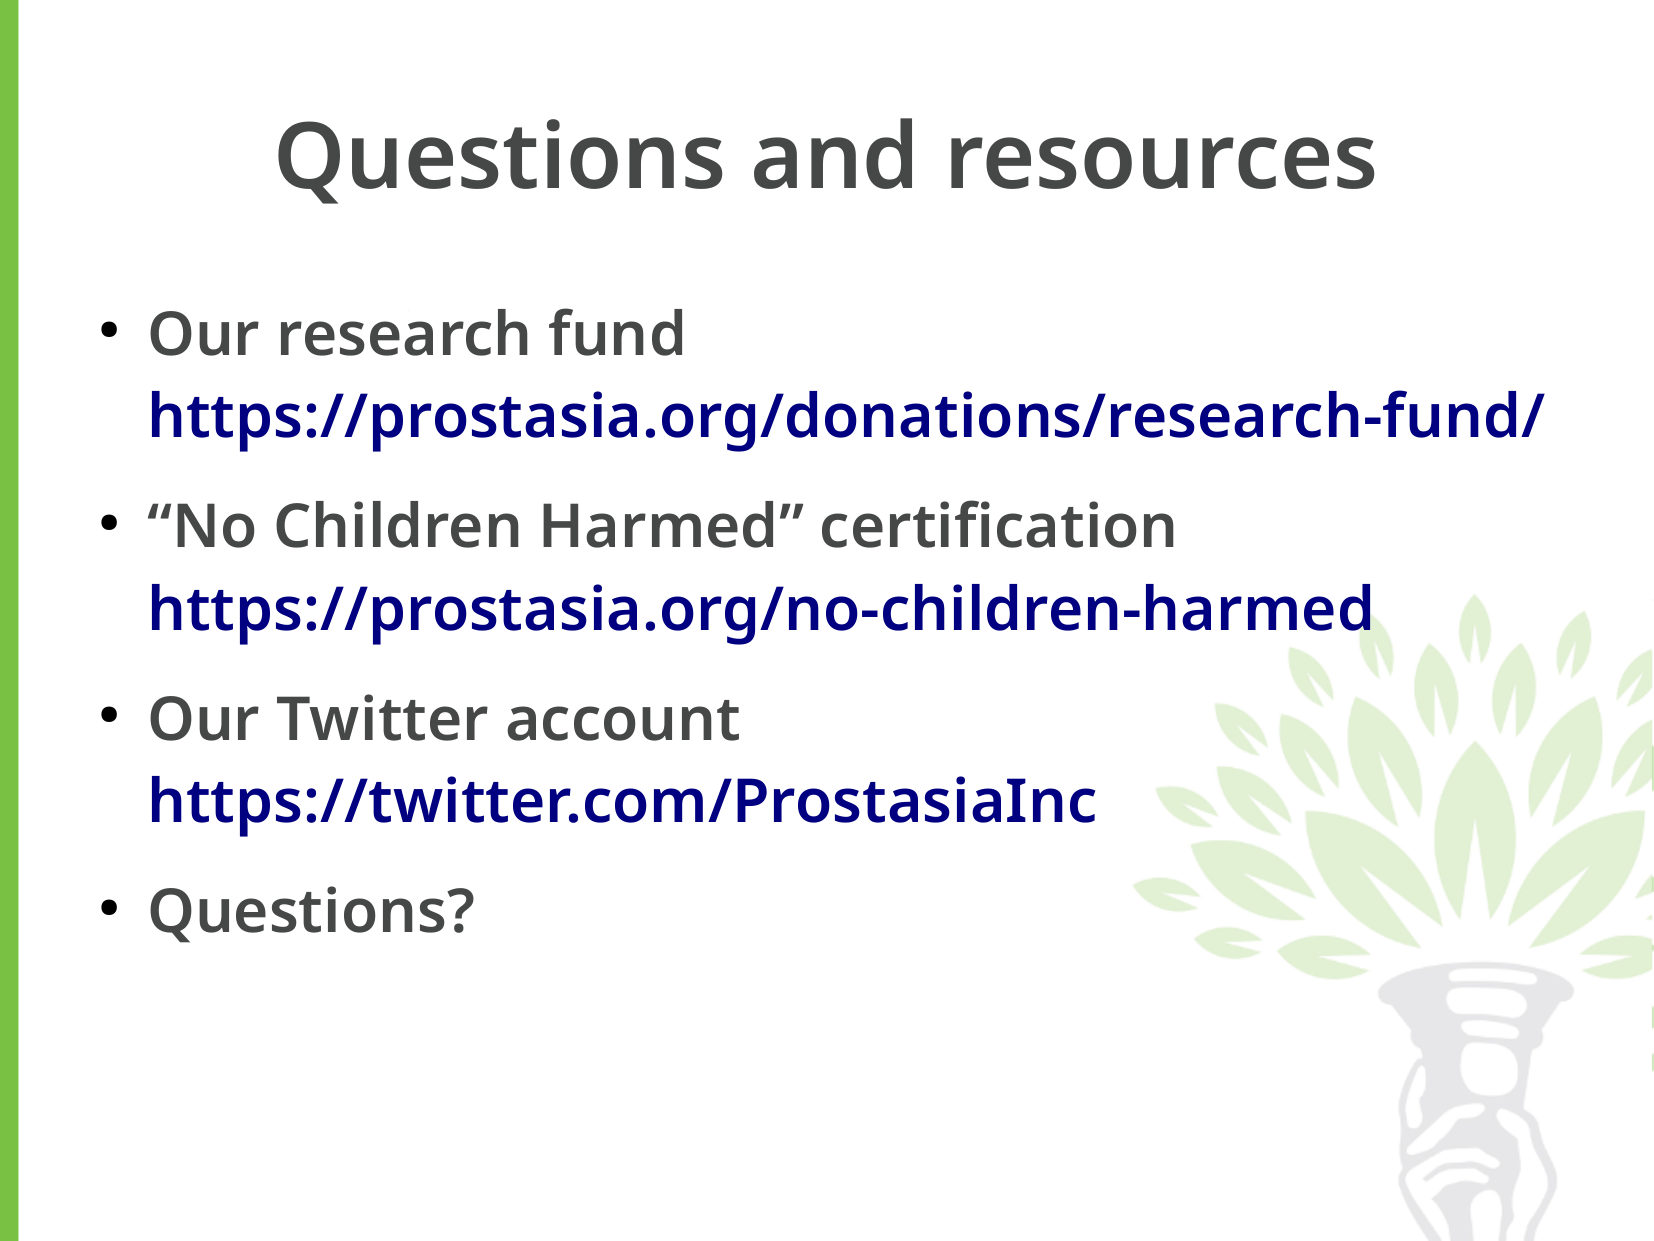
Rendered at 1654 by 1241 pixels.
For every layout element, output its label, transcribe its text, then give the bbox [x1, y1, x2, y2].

title Questions and resources [82, 49, 1571, 257]
list Our research fund https://prostasia.org/donations/research-fund/ “No Children Harmed” certification https://prostasia.org/no-children-harmed Our Twitter account https://twitter.com/ProstasiaInc Questions? [82, 290, 1571, 1010]
picture [0, 0, 1654, 1241]
